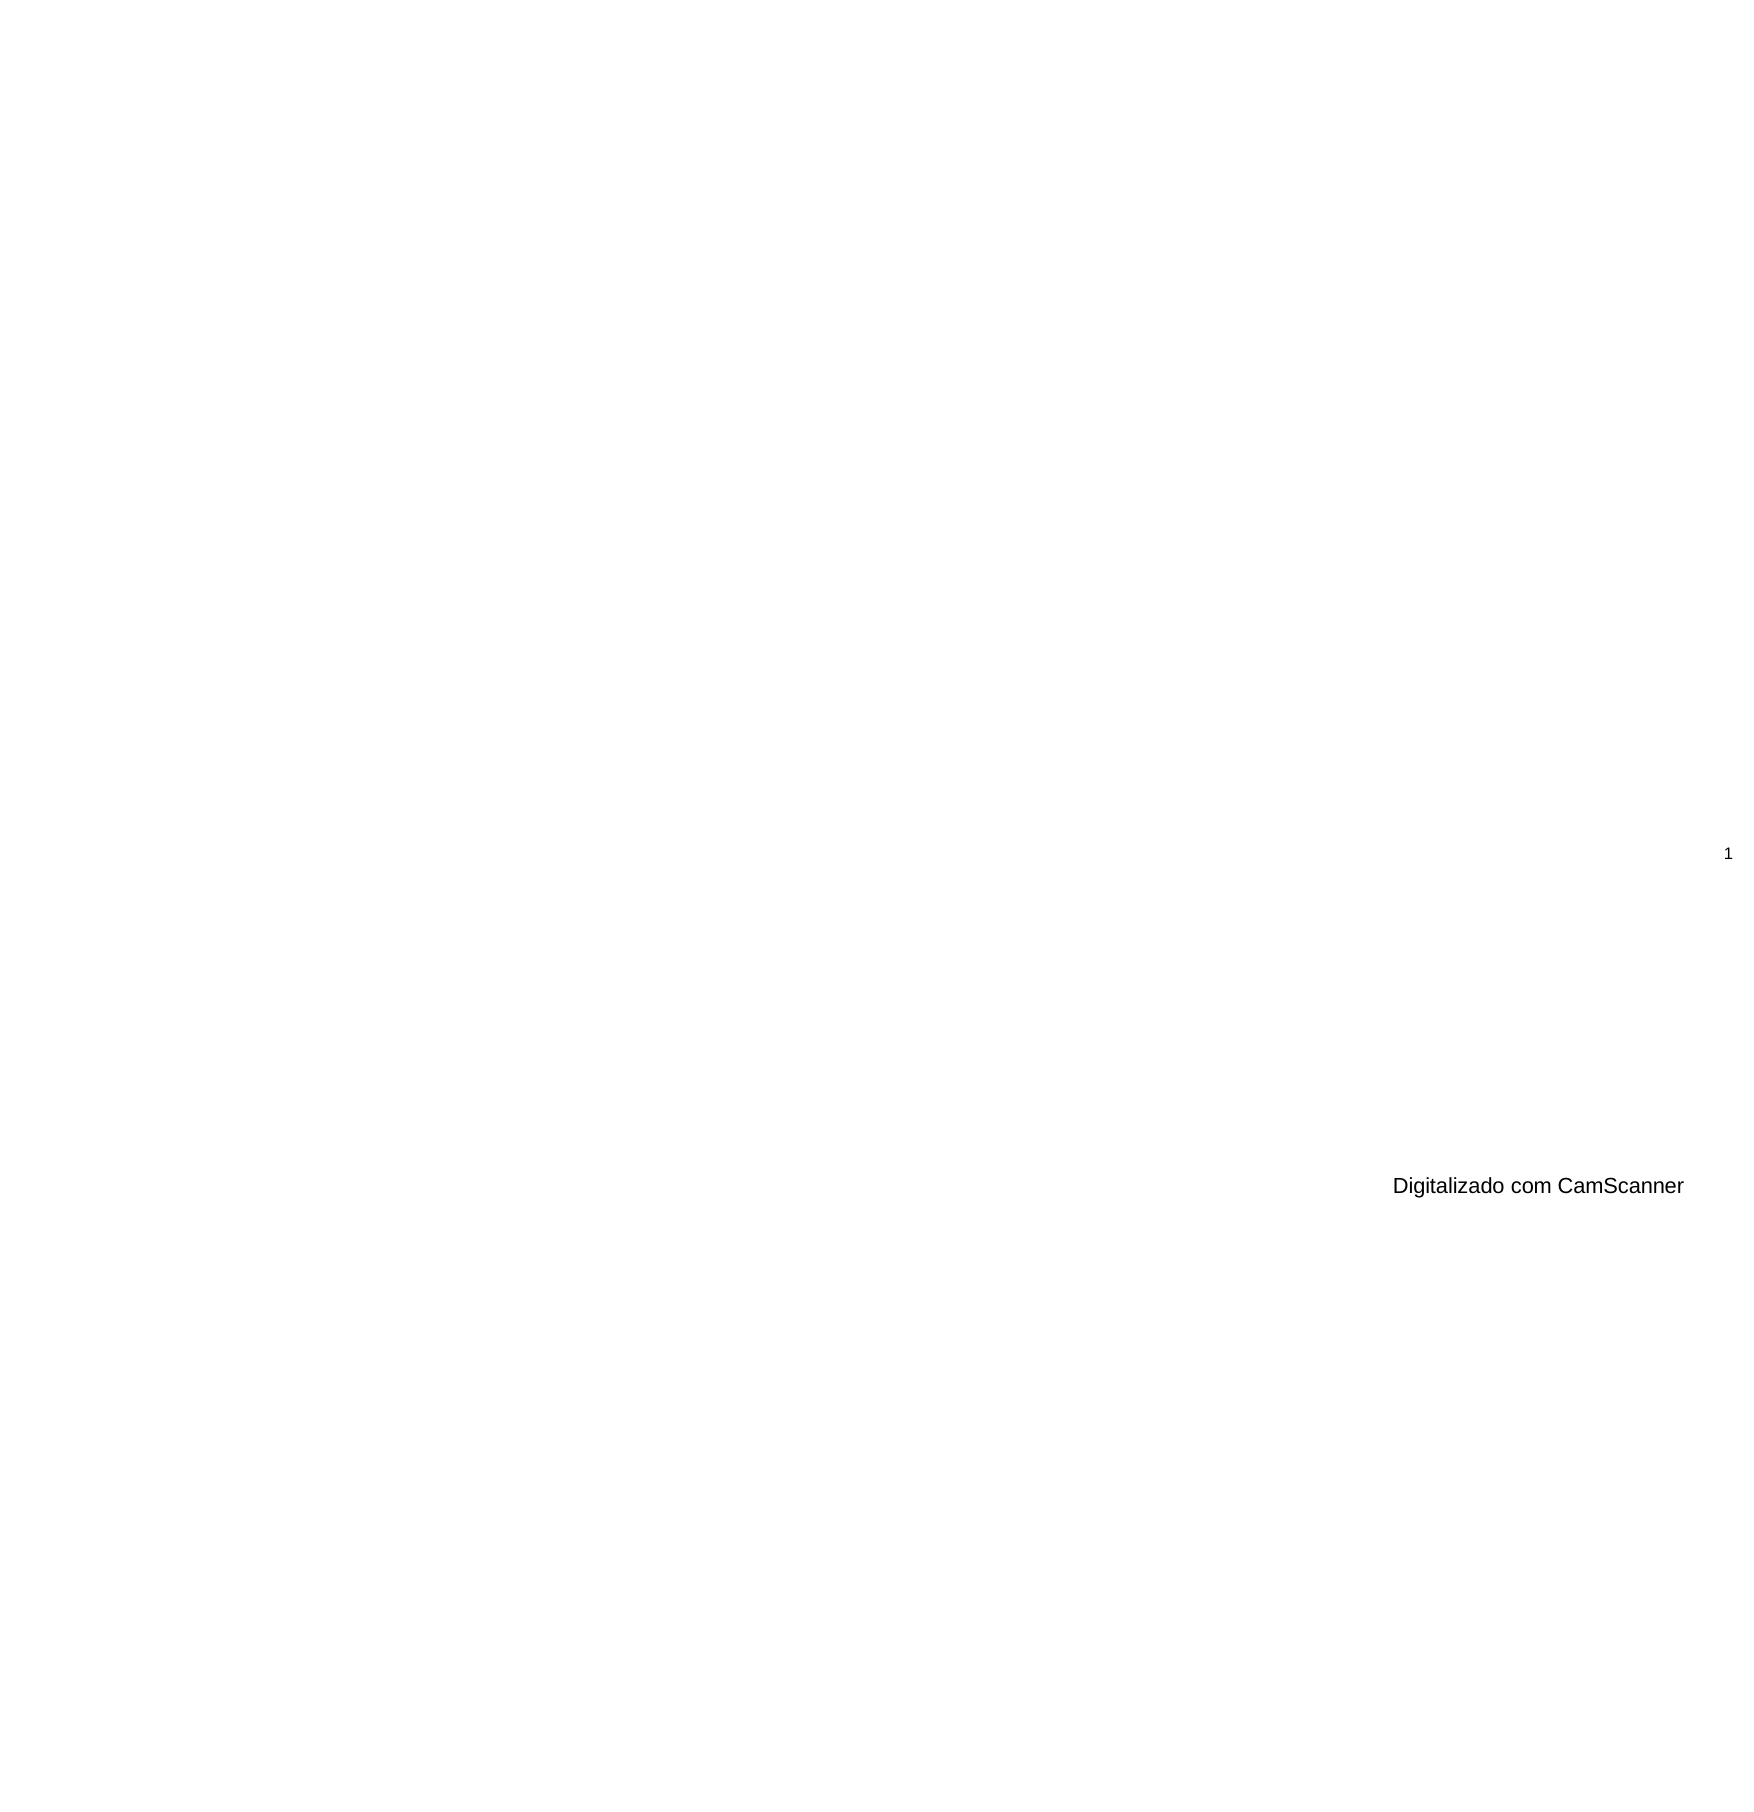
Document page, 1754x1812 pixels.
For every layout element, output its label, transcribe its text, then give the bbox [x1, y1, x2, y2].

text_box 1 [1724, 842, 1737, 871]
text_box Digitalizado com CamScanner [1393, 1171, 1706, 1200]
